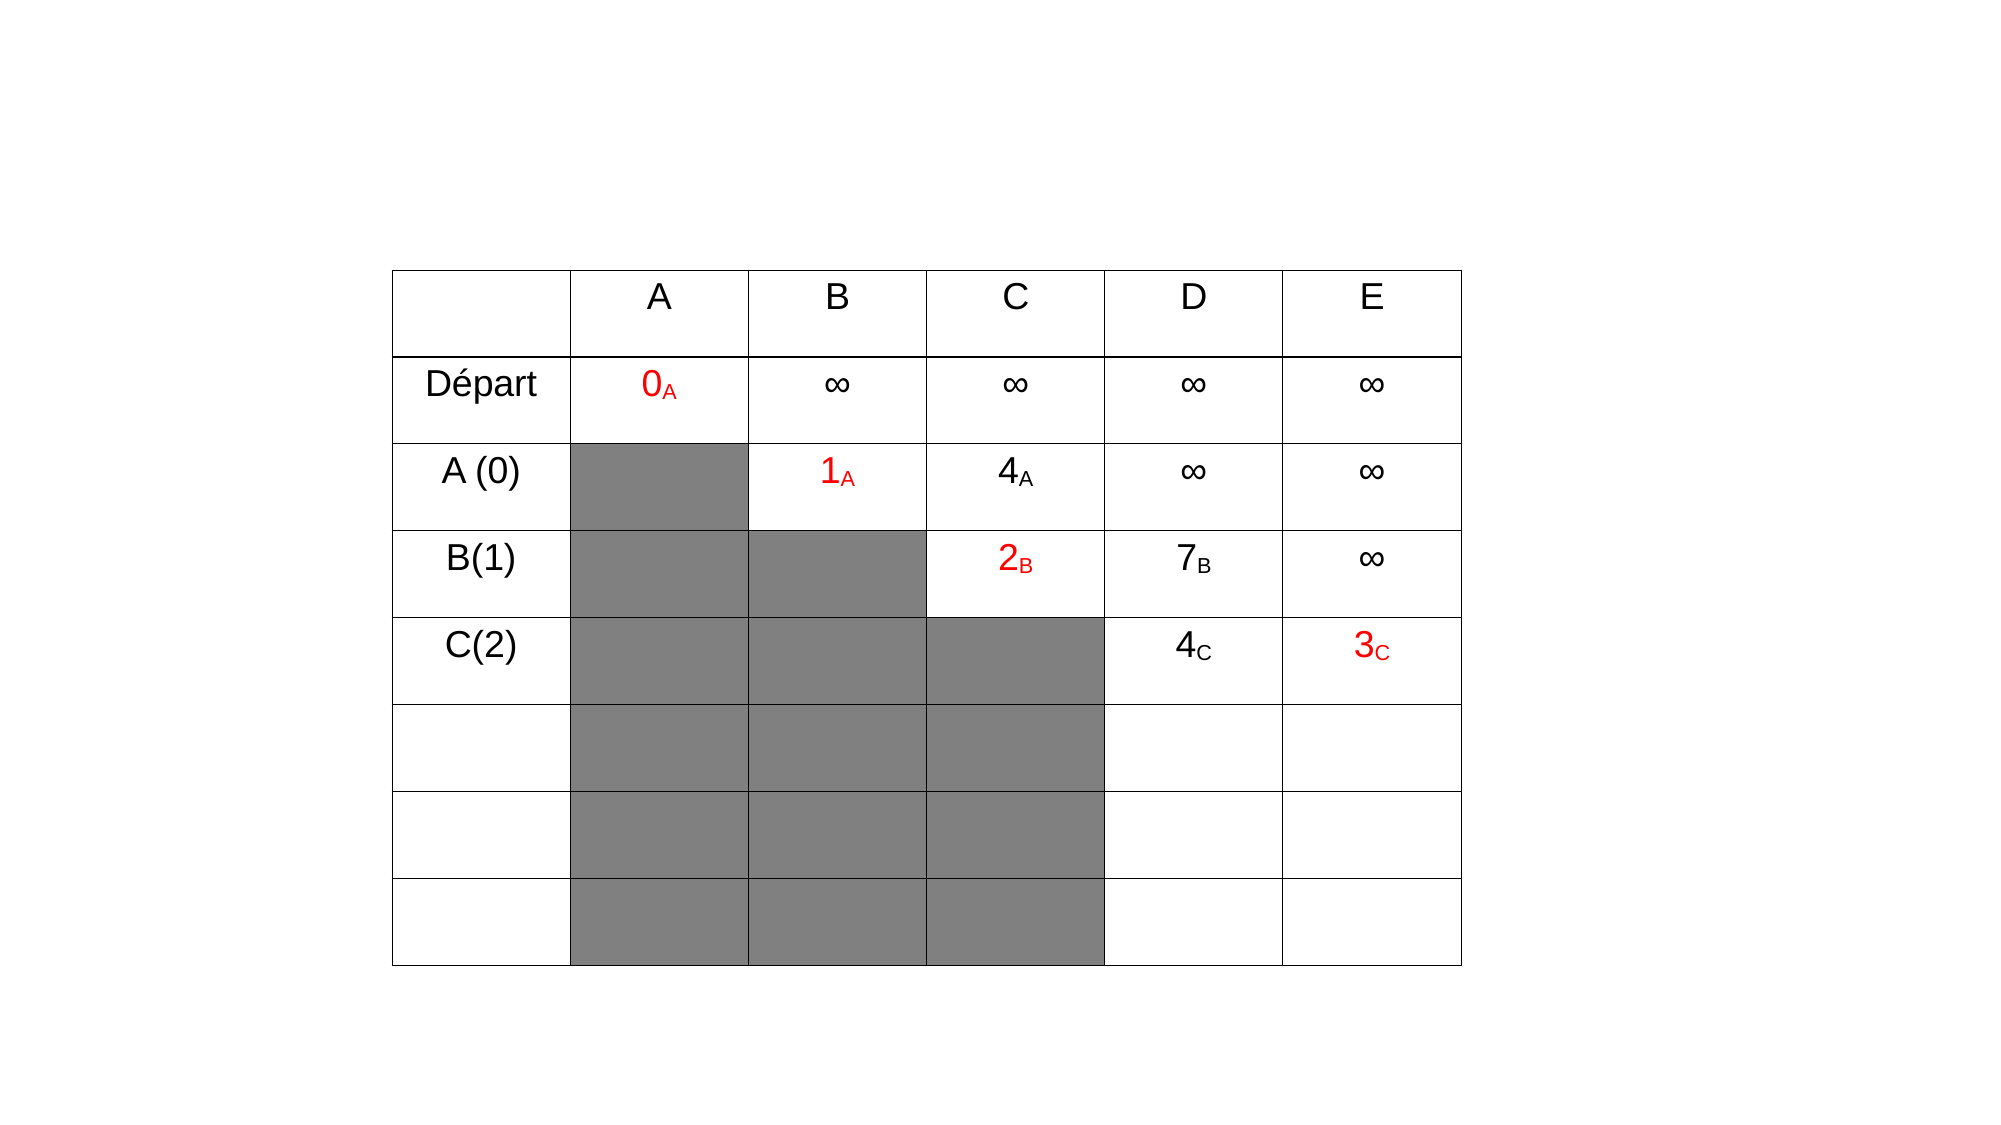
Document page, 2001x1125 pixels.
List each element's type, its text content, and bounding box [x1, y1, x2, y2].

table_cell [1283, 705, 1461, 791]
table_cell 7B [1105, 531, 1282, 617]
table_cell [393, 879, 570, 965]
table_cell 0A [571, 358, 748, 443]
table_cell ∞ [1105, 358, 1282, 443]
table_cell [571, 879, 748, 965]
table_cell [749, 531, 926, 617]
table_cell [749, 879, 926, 965]
table_cell [1283, 792, 1461, 878]
table_cell C(2) [393, 618, 570, 704]
table_cell ∞ [1105, 444, 1282, 530]
table_header C [927, 271, 1104, 356]
table_cell [927, 618, 1104, 704]
table_cell ∞ [749, 358, 926, 443]
table_cell [749, 618, 926, 704]
table_cell 4A [927, 444, 1104, 530]
table_cell ∞ [1283, 444, 1461, 530]
table_cell [393, 792, 570, 878]
table_cell 2B [927, 531, 1104, 617]
table_cell [927, 705, 1104, 791]
table_cell [749, 705, 926, 791]
table_cell ∞ [1283, 531, 1461, 617]
table_cell ∞ [1283, 358, 1461, 443]
table_cell [1283, 879, 1461, 965]
table_cell [571, 792, 748, 878]
table_cell Départ [393, 358, 570, 443]
table_cell [571, 531, 748, 617]
table_header A [571, 271, 748, 356]
table_cell [749, 792, 926, 878]
table_header [393, 271, 570, 356]
table_cell B(1) [393, 531, 570, 617]
table_cell ∞ [927, 358, 1104, 443]
table_cell [927, 879, 1104, 965]
table_cell [1105, 879, 1282, 965]
table_header E [1283, 271, 1461, 356]
table_cell [571, 444, 748, 530]
table_cell [571, 705, 748, 791]
table_cell 3C [1283, 618, 1461, 704]
table_cell A (0) [393, 444, 570, 530]
table_cell [927, 792, 1104, 878]
table_cell [571, 618, 748, 704]
table_cell 4C [1105, 618, 1282, 704]
table_cell [393, 705, 570, 791]
table_cell 1A [749, 444, 926, 530]
table_header D [1105, 271, 1282, 356]
table_cell [1105, 792, 1282, 878]
table_cell [1105, 705, 1282, 791]
table_header B [749, 271, 926, 356]
